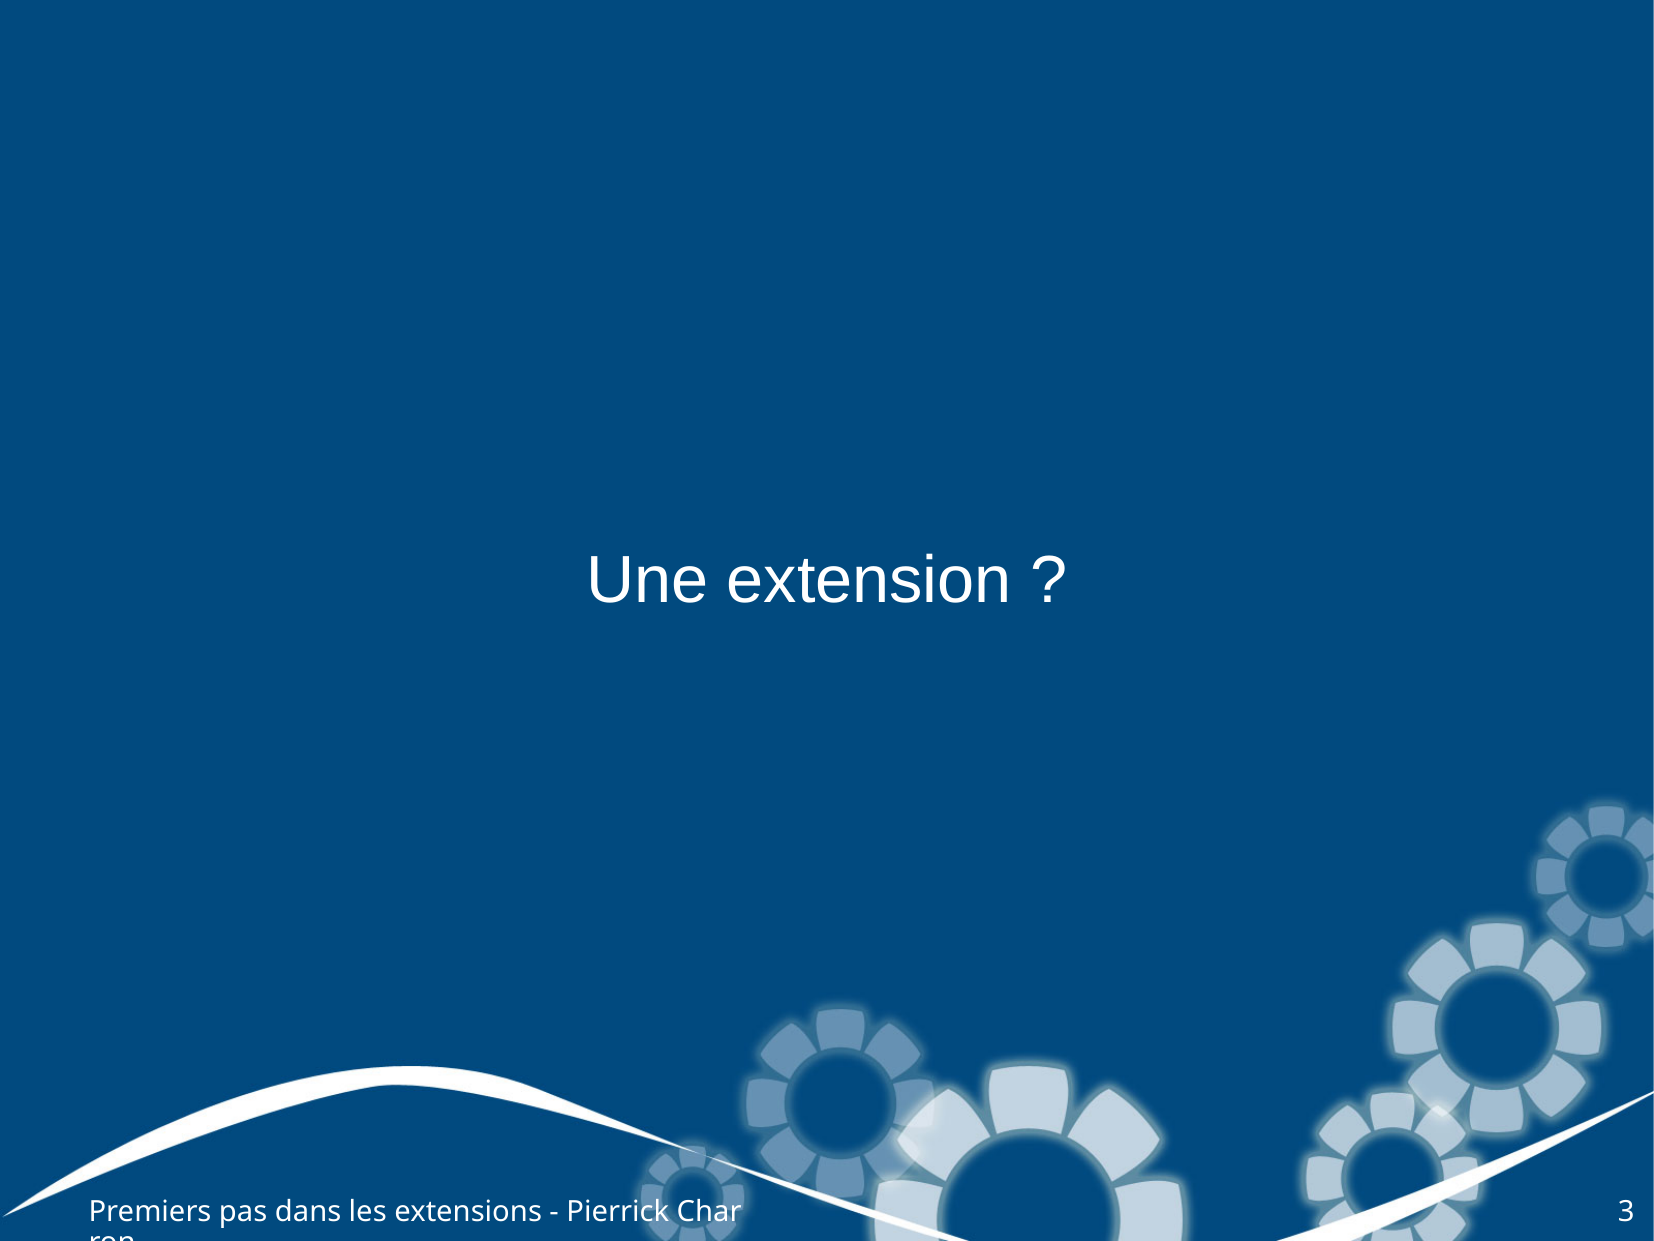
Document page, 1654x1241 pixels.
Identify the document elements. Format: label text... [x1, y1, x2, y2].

picture [0, 0, 1654, 1241]
subtitle Une extension ? [82, 49, 1571, 1109]
